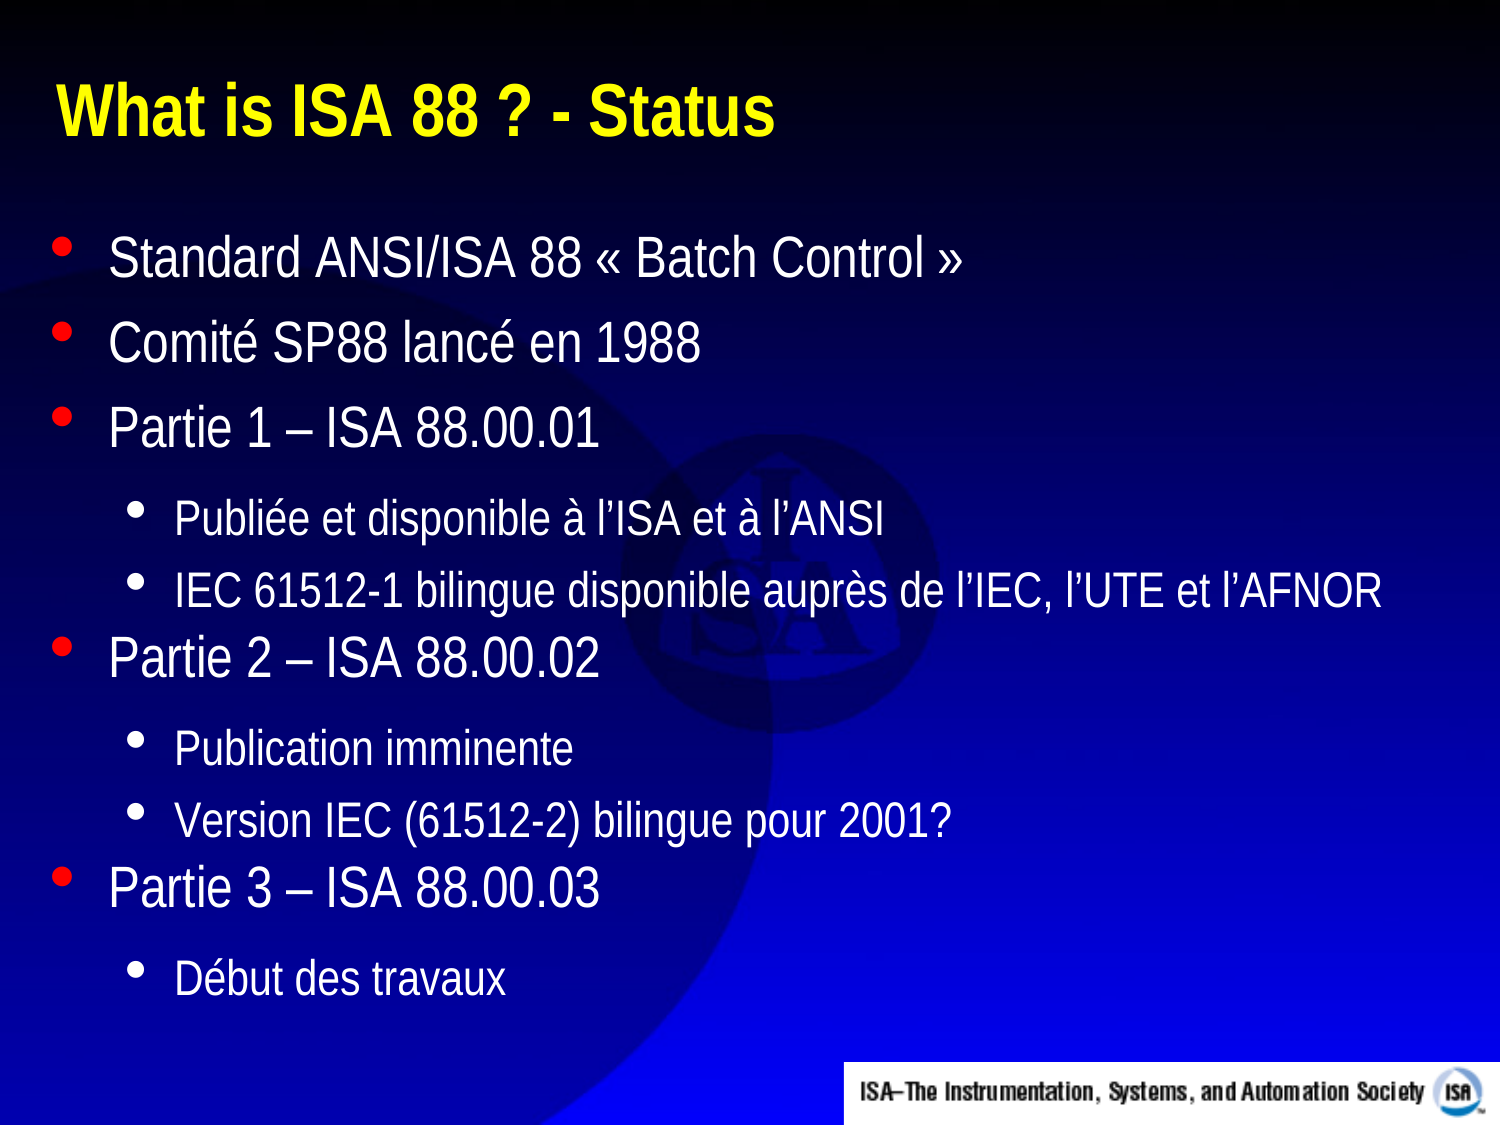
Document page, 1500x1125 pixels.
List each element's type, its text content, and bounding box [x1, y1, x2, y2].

title What is ISA 88 ? - Status [41, 12, 1463, 201]
list Standard ANSI/ISA 88 « Batch Control » Comité SP88 lancé en 1988 Partie 1 – ISA 88.00.01 Publiée et disponible à l’ISA et à l’ANSI IEC 61512-1 bilingue disponible auprès de l’IEC, l’UTE et l’AFNOR Partie 2 – ISA 88.00.02 Publication imminente Version IEC (61512-2) bilingue pour 2001? Partie 3 – ISA 88.00.03 Début des travaux [37, 224, 1463, 1073]
picture [0, 0, 1500, 1125]
